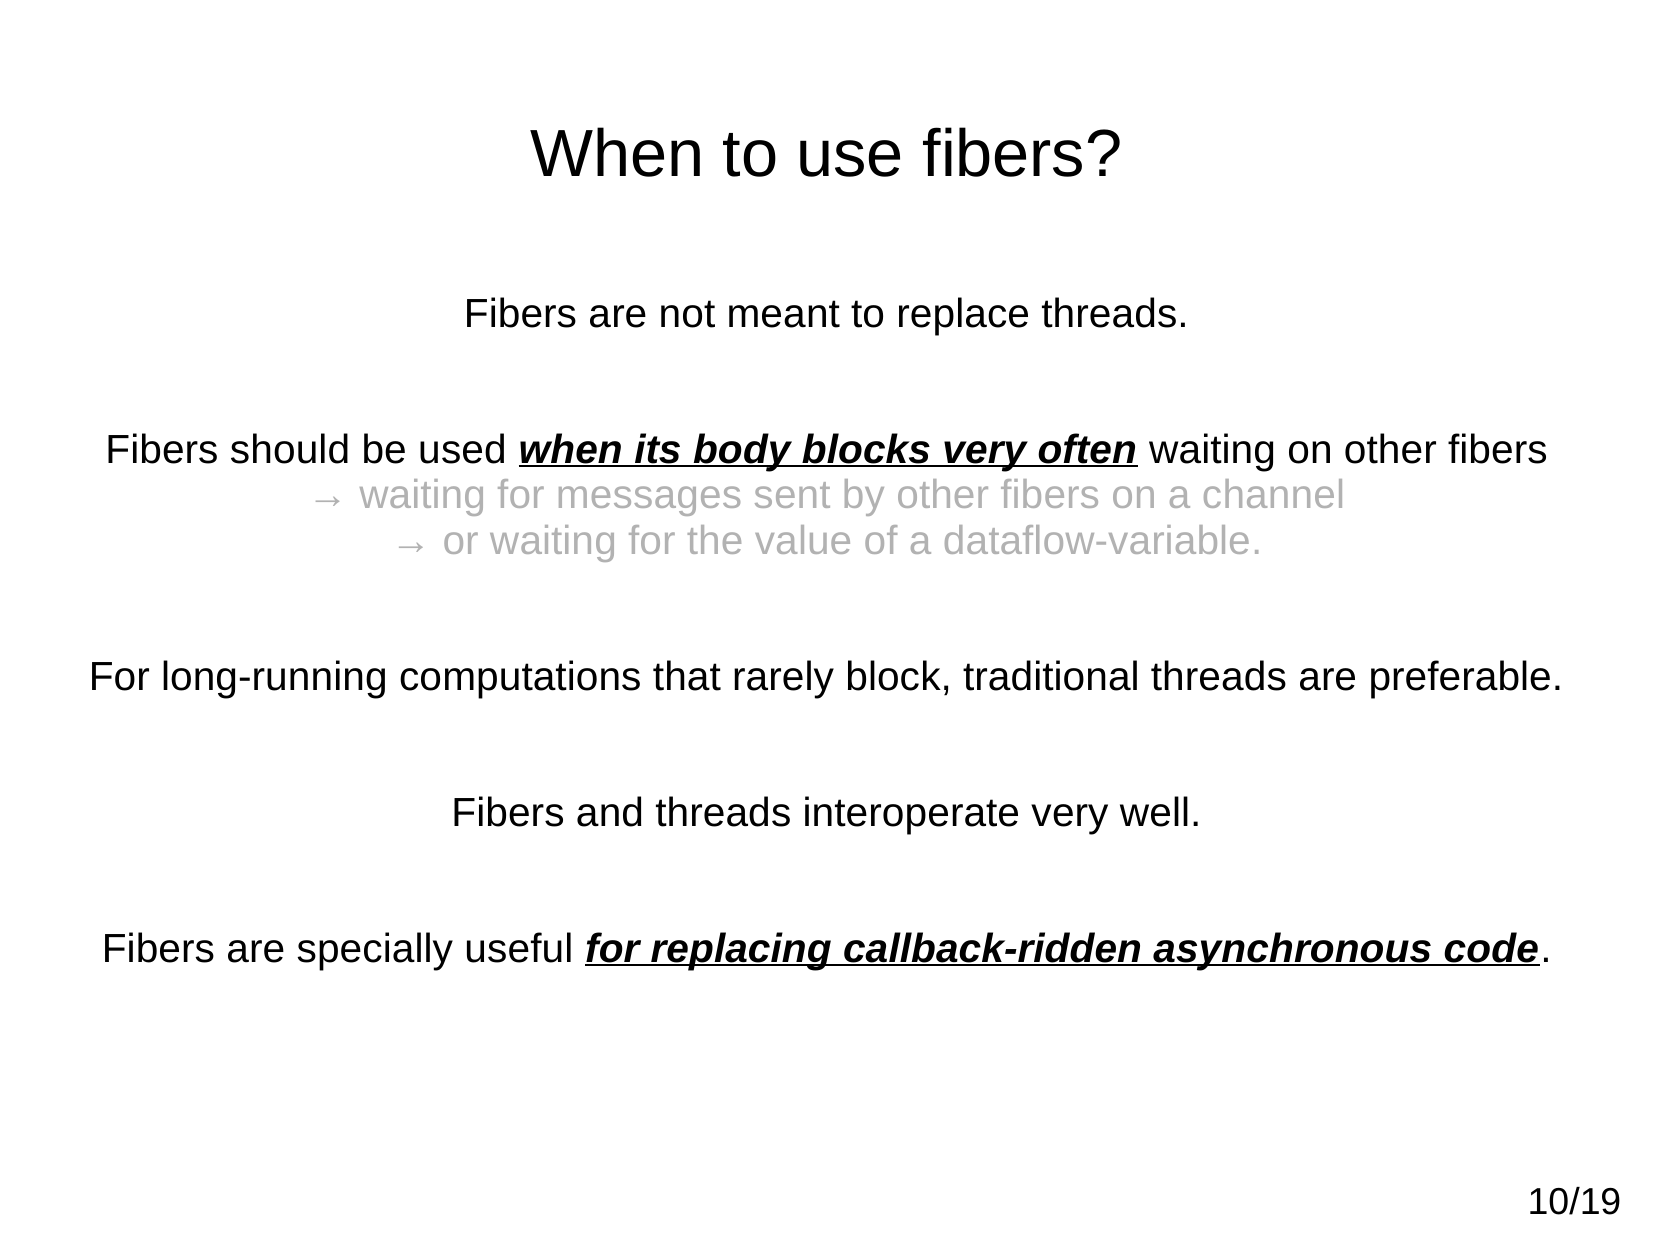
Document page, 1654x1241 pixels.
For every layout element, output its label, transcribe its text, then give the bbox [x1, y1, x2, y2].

title When to use fibers? [82, 49, 1571, 257]
list Fibers are not meant to replace threads. Fibers should be used when its body blocks very often waiting on other fibers → waiting for messages sent by other fibers on a channel → or waiting for the value of a dataflow-variable. For long-running computations that rarely block, traditional threads are preferable. Fibers and threads interoperate very well. Fibers are specially useful for replacing callback-ridden asynchronous code. [82, 290, 1571, 1010]
